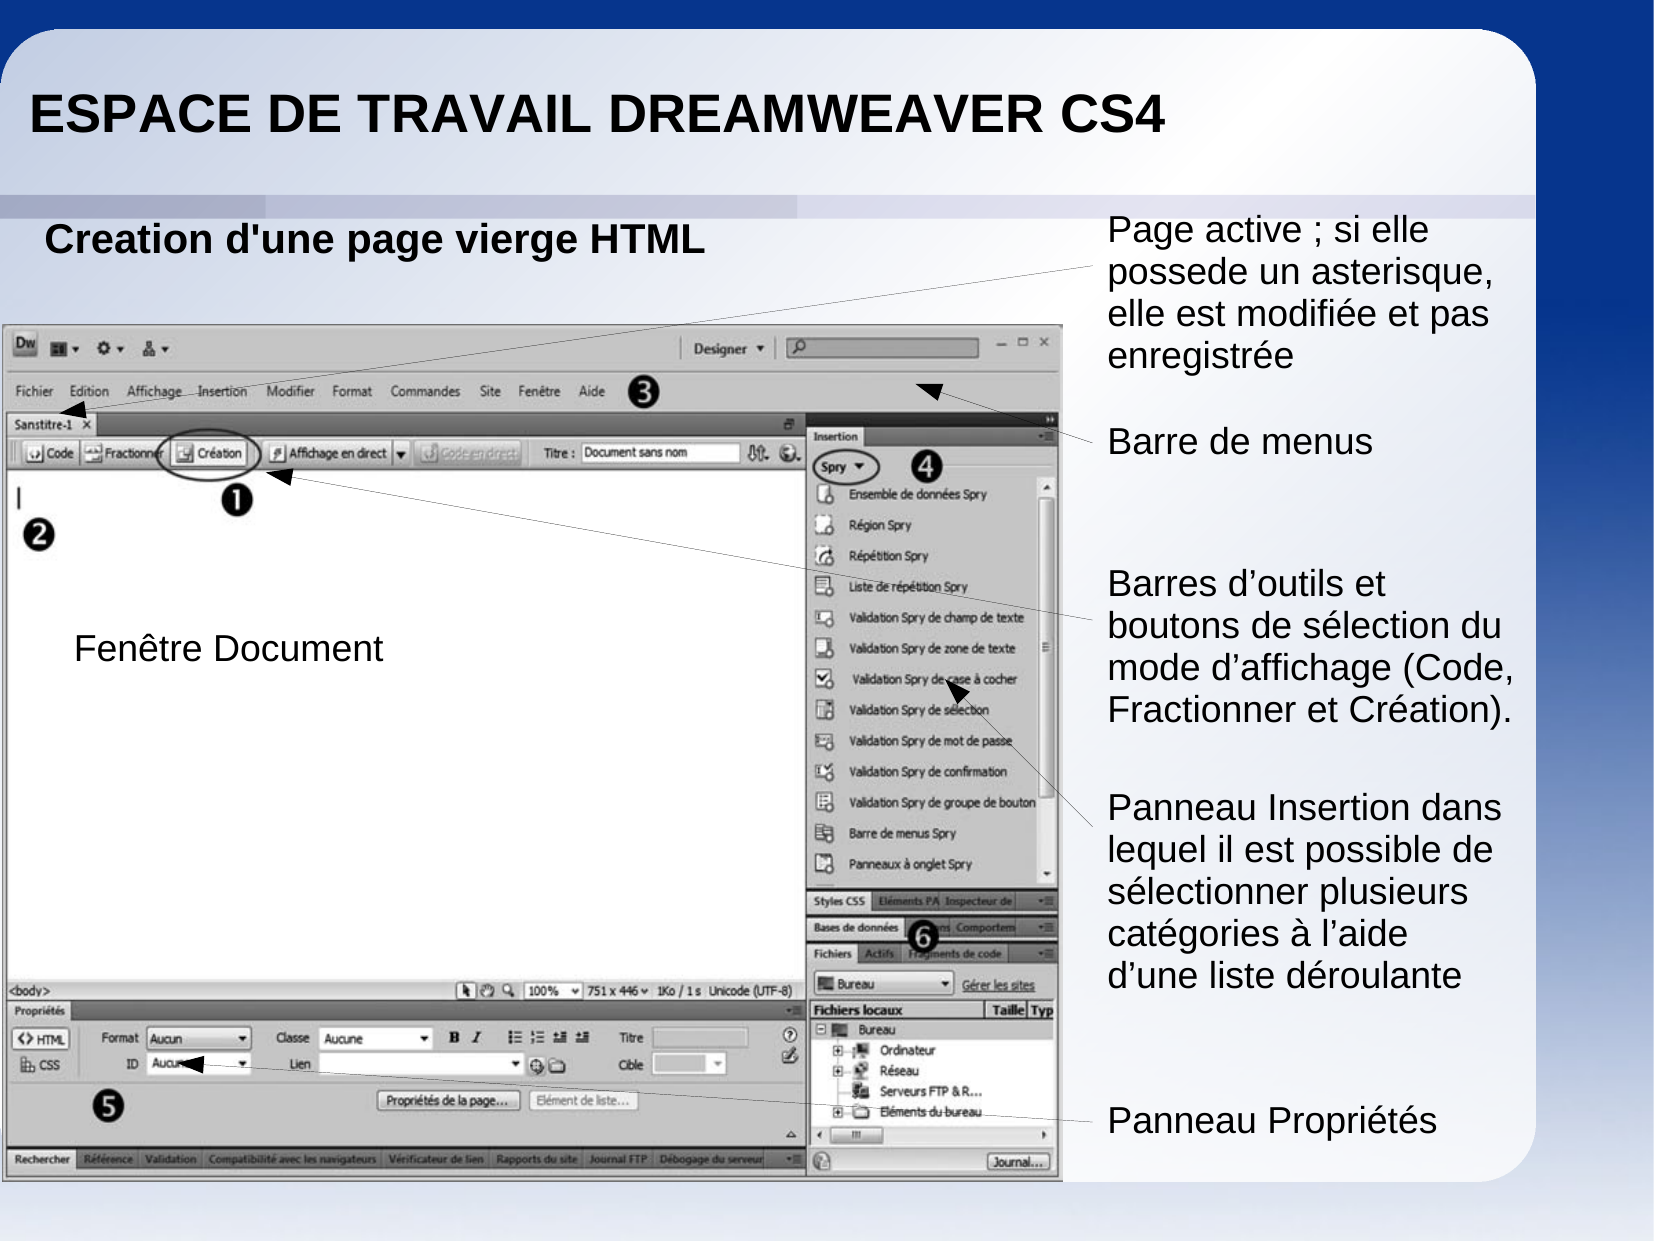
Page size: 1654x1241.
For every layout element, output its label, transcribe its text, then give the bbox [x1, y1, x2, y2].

title ESPACE DE TRAVAIL DREAMWEAVER CS4 [29, 49, 1506, 178]
text_box Barre de menus [1092, 413, 1506, 471]
text_box Page active ; si elle possede un asterisque, elle est modifiée et pas enregistrée [1092, 200, 1536, 384]
text_box Barres d’outils et boutons de sélection du mode d’affichage (Code, Fractionner et Création). [1092, 555, 1536, 739]
text_box Panneau Insertion dans lequel il est possible de sélectionner plusieurs catégories à l’aide d’une liste déroulante [1092, 778, 1536, 1004]
text_box Fenêtre Document [59, 620, 621, 677]
text_box Panneau Propriétés [1092, 1092, 1536, 1150]
text_box Creation d'une page vierge HTML [29, 208, 1092, 272]
picture [0, 0, 1654, 1241]
